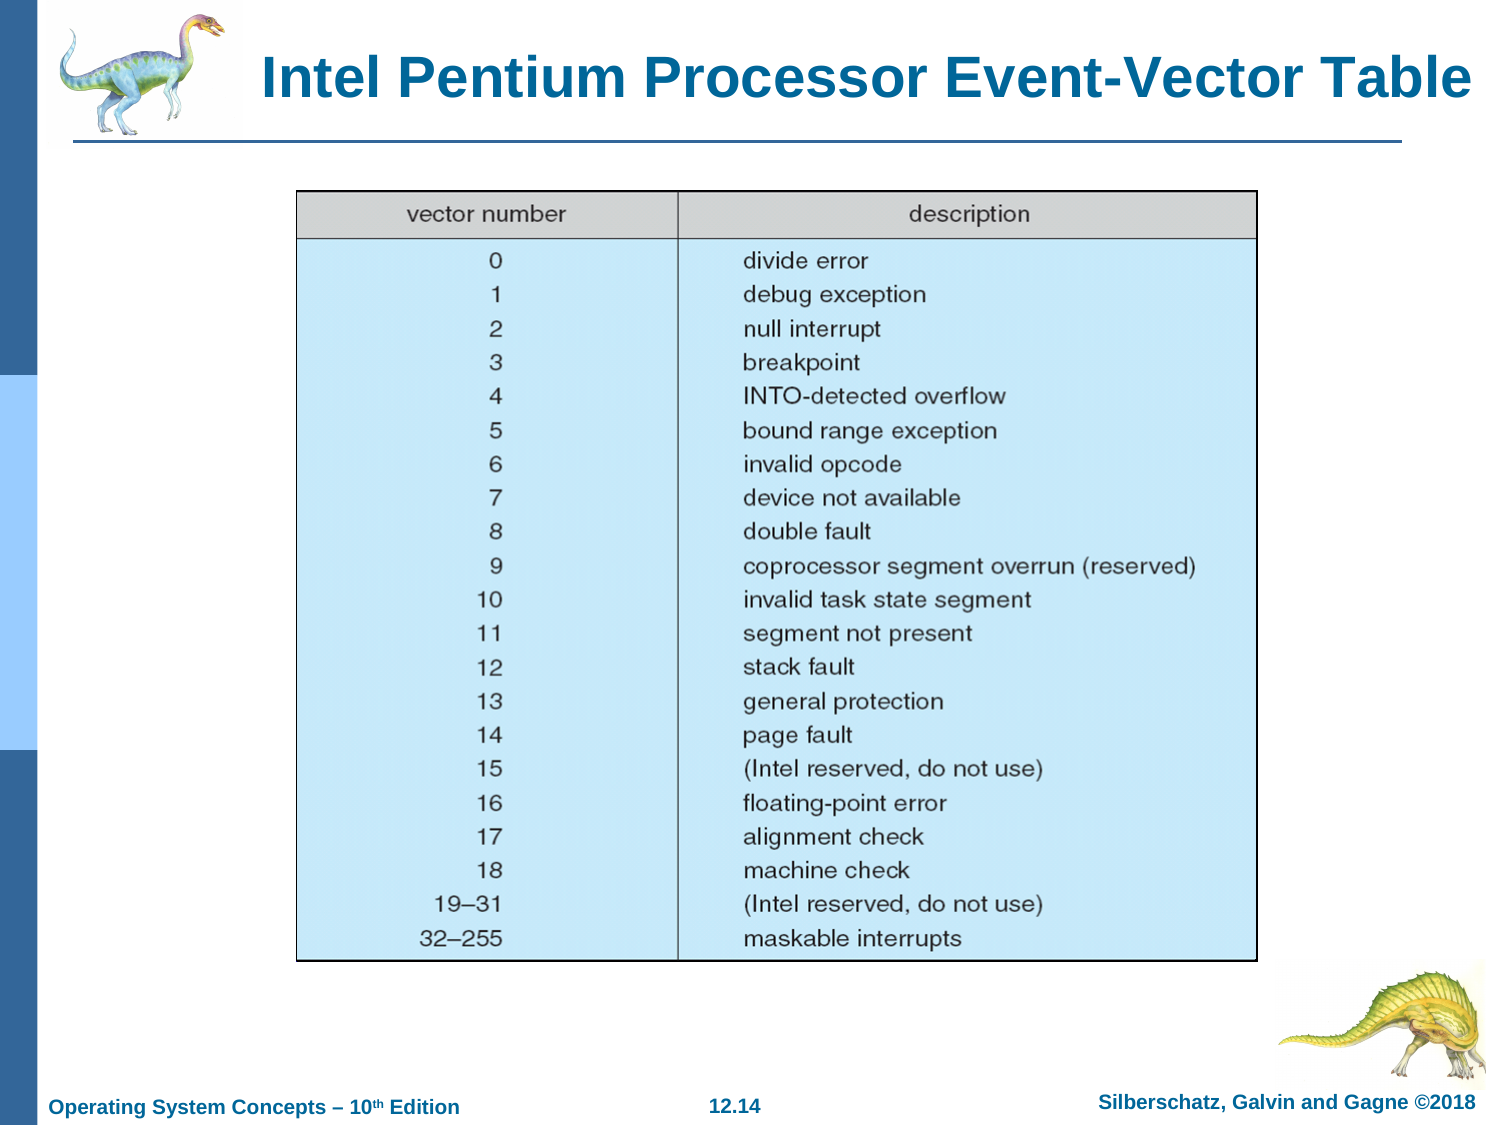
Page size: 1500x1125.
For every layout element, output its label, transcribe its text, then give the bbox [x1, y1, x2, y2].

picture [1275, 959, 1486, 1090]
picture [46, 0, 243, 149]
picture [1415, 1094, 1423, 1099]
picture [296, 190, 1258, 963]
title Intel Pentium Processor Event-Vector Table [239, 24, 1497, 117]
